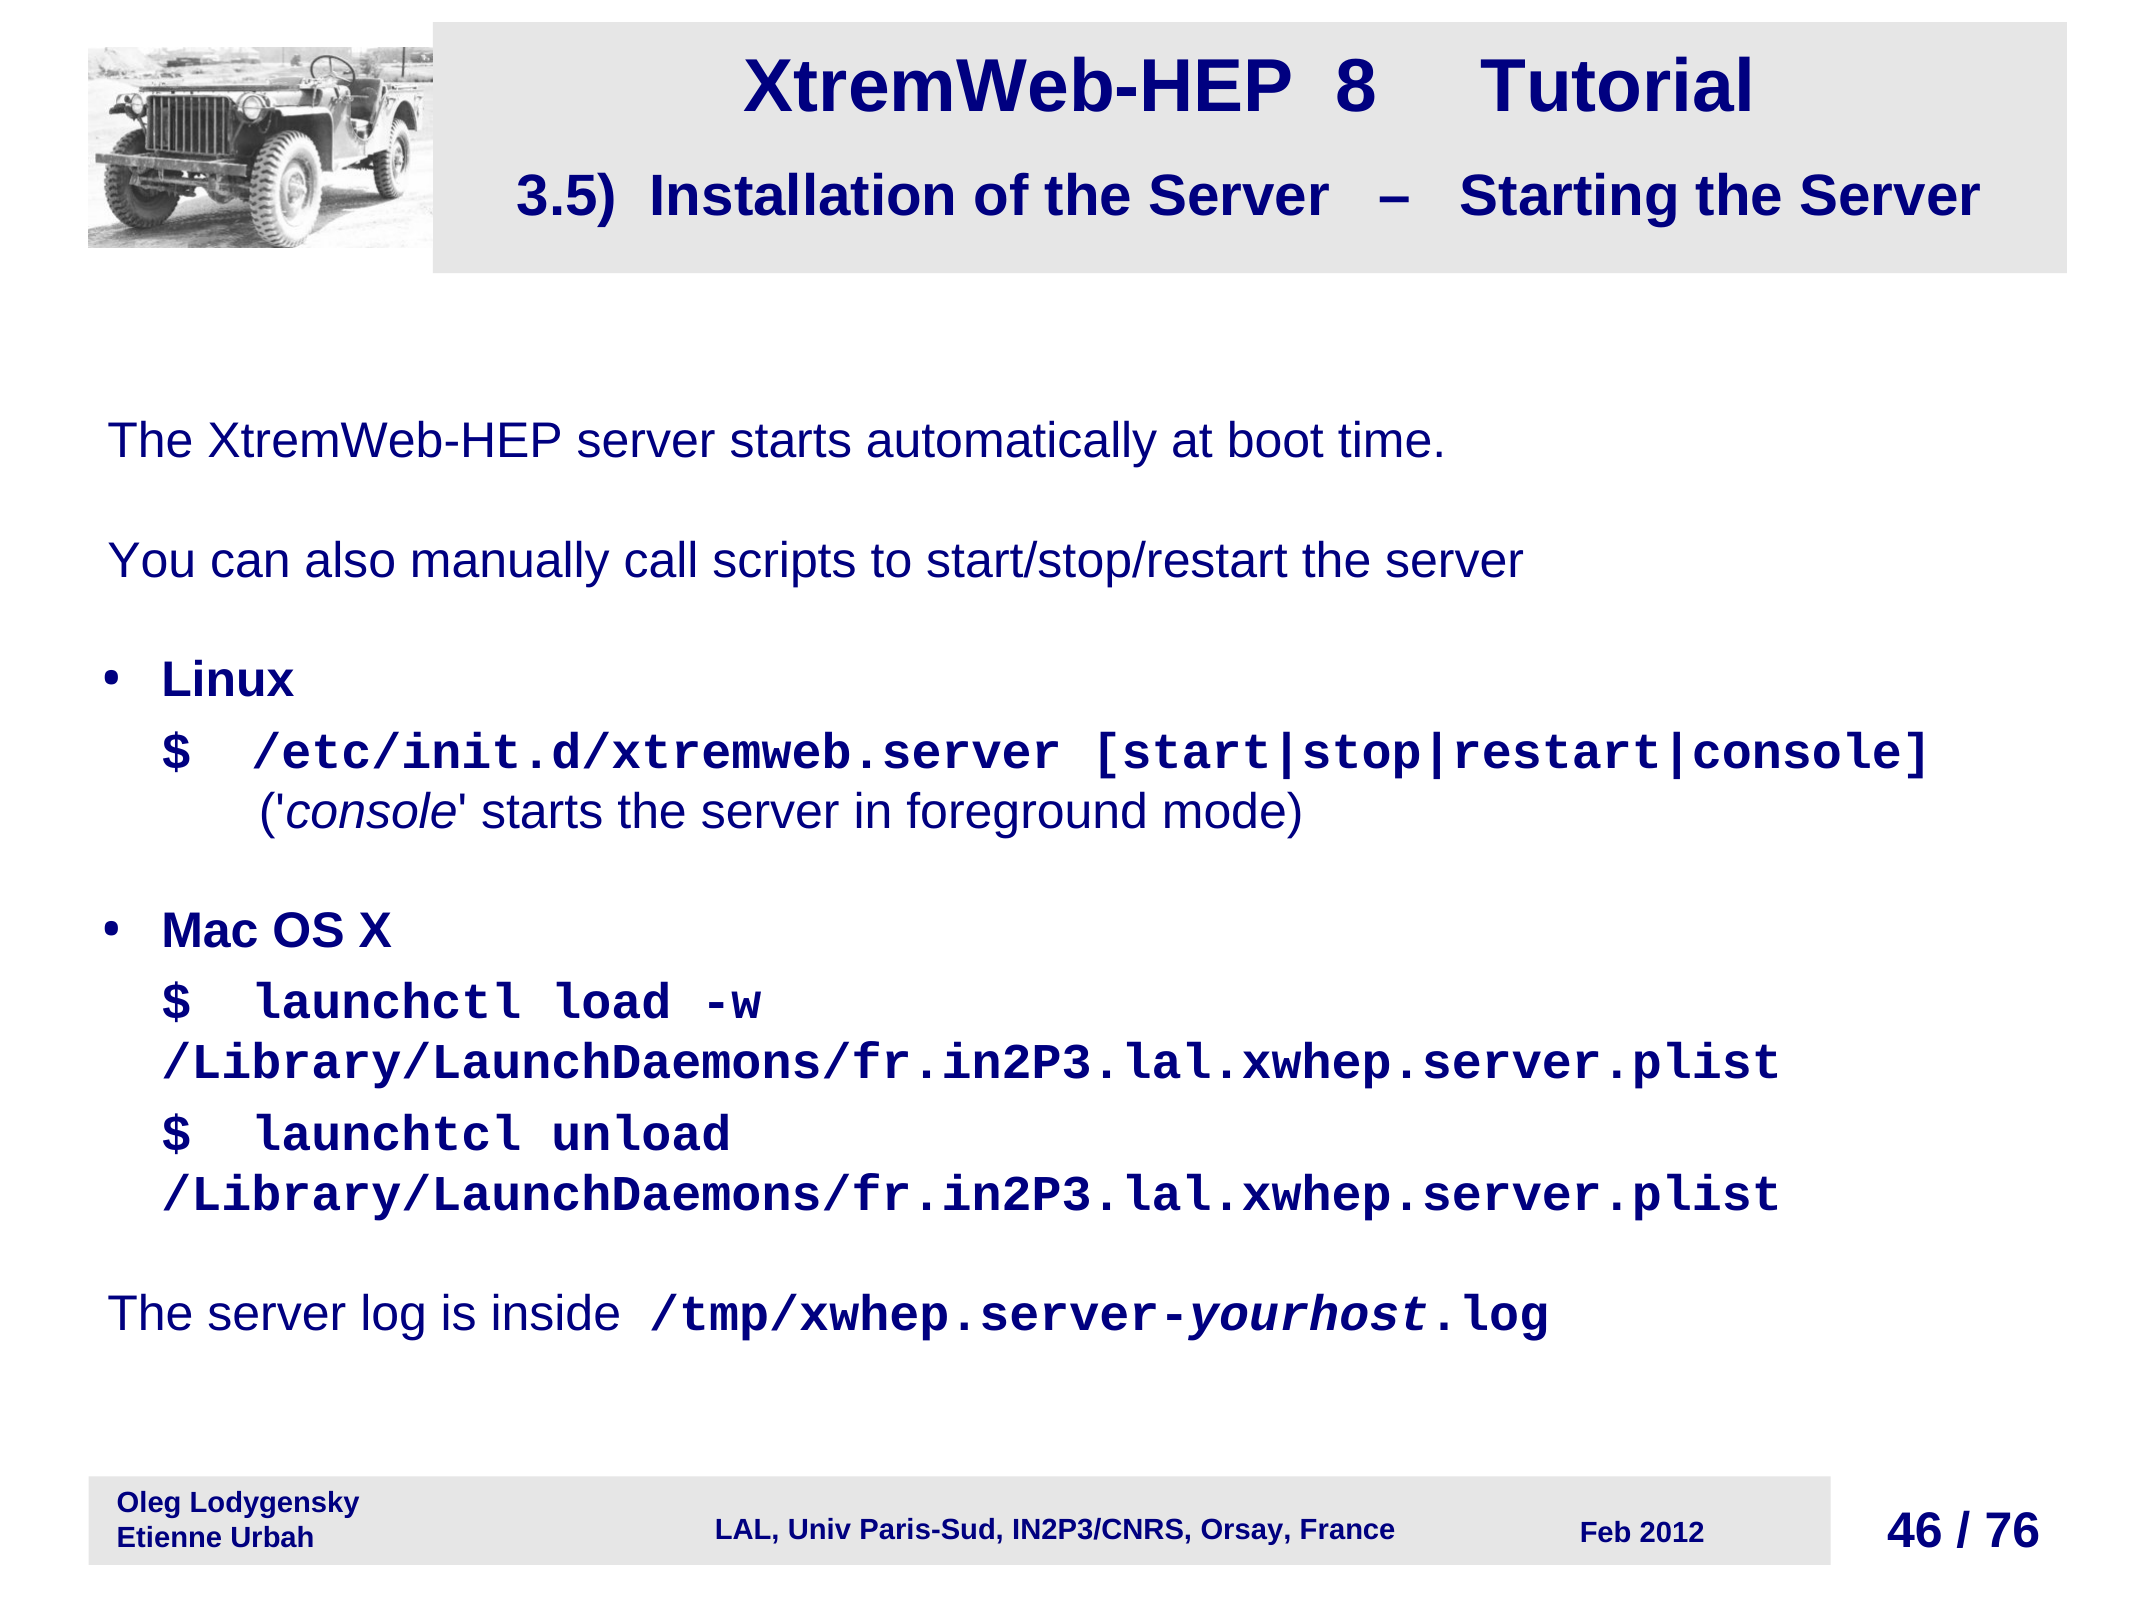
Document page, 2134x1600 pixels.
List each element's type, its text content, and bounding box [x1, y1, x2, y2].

title 3.5) Installation of the Server – Starting the Server [442, 118, 2067, 266]
text_box The XtremWeb-HEP server starts automatically at boot time. You can also manually call scripts to start/stop/restart the server Linux $ /etc/init.d/xtremweb.server [start|stop|restart|console] ('console' starts the server in foreground mode) Mac OS X $ launchctl load -w /Library/LaunchDaemons/fr.in2P3.lal.xwhep.server.plist $ launchtcl unload /Library/LaunchDaemons/fr.in2P3.lal.xwhep.server.plist The server log is inside /tmp/xwhep.server-yourhost.log [98, 403, 2036, 1279]
picture [88, 47, 433, 248]
